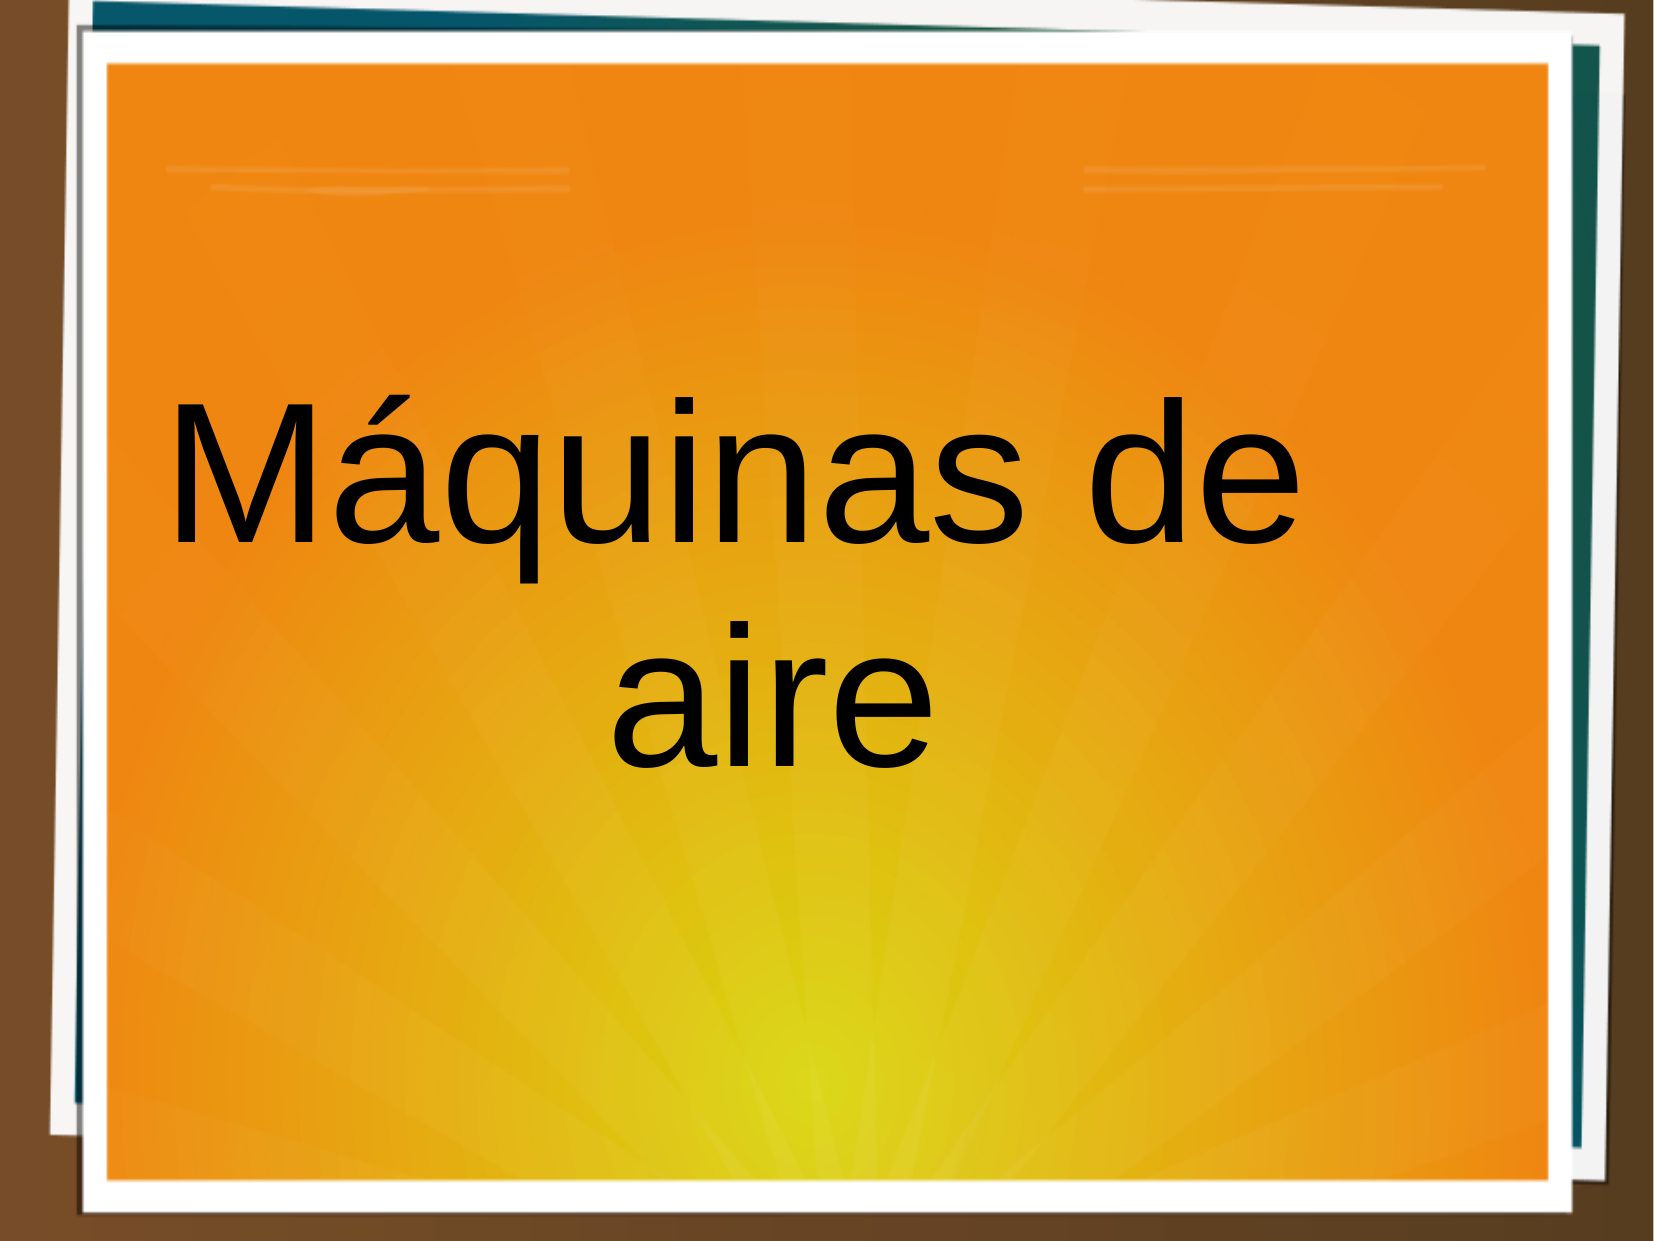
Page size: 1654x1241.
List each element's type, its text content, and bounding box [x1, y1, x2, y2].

text_box Máquinas de aire [147, 354, 1477, 857]
